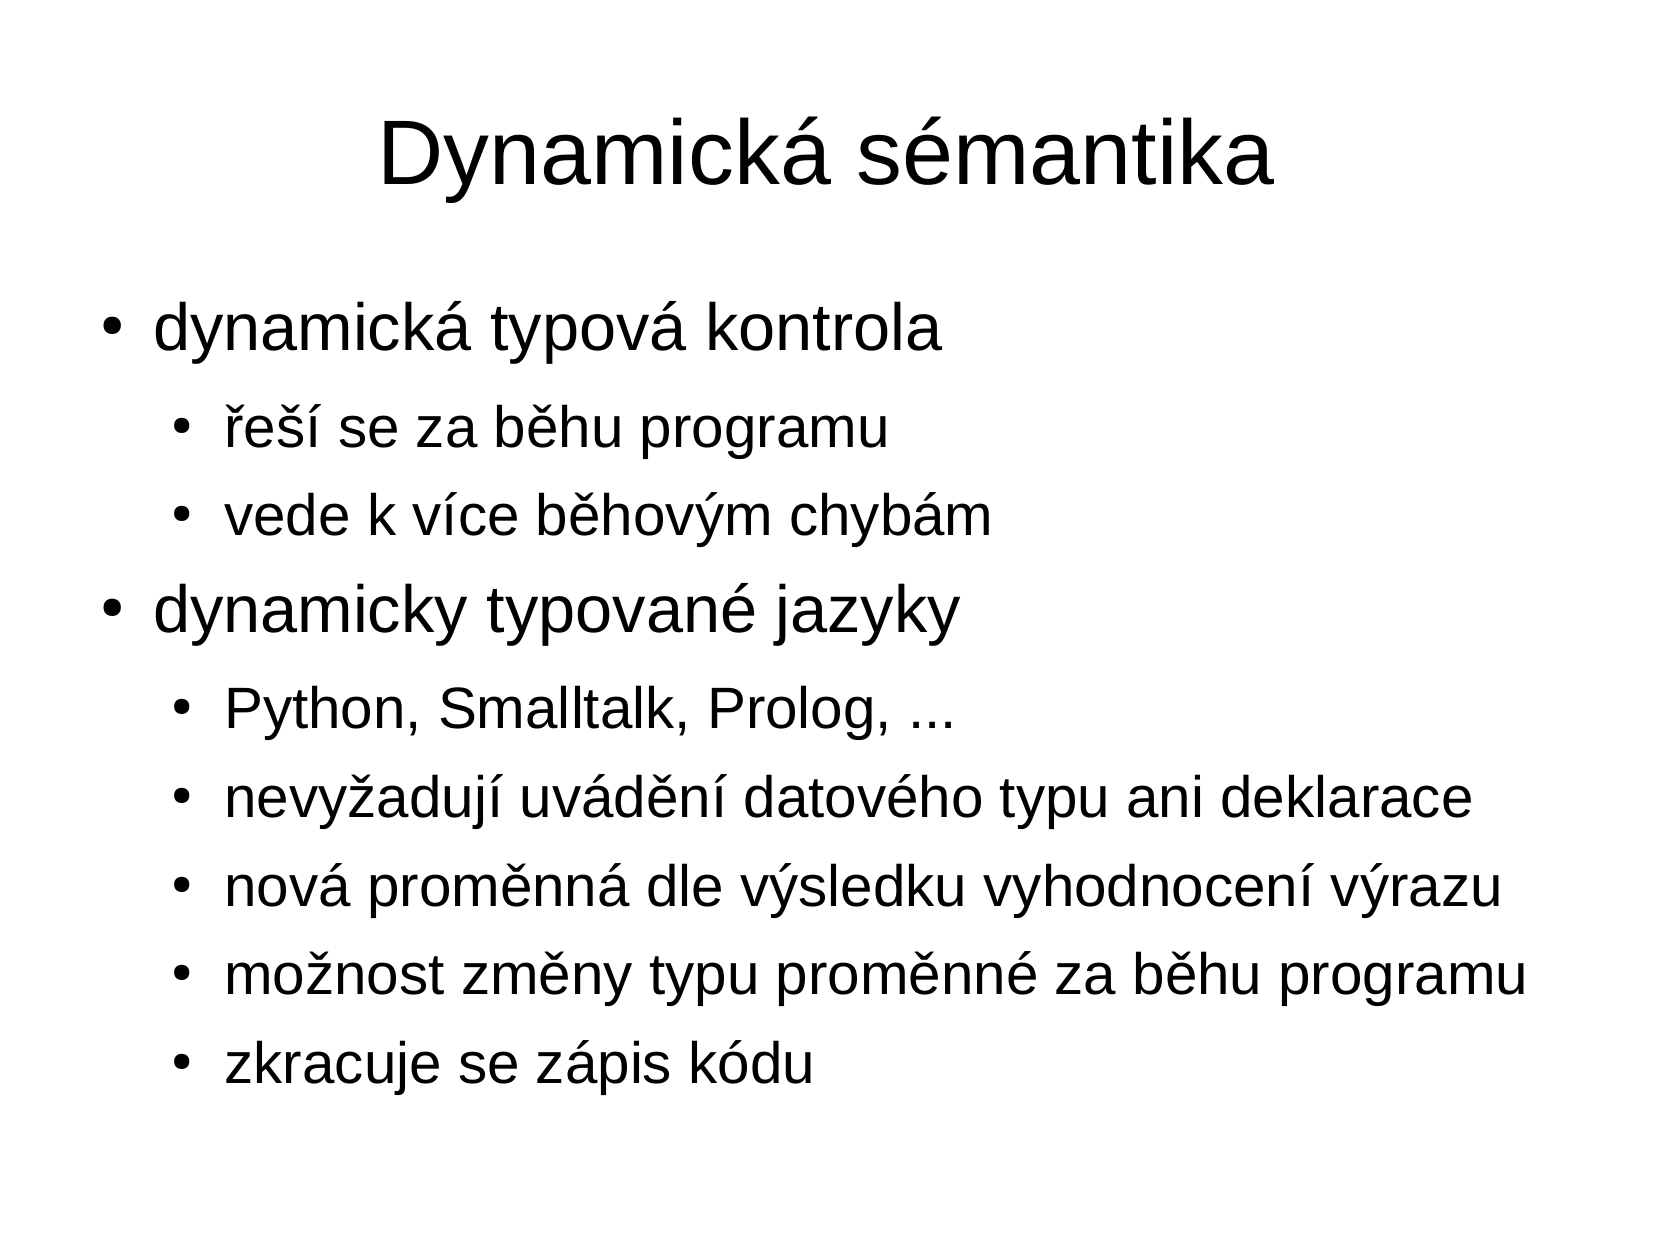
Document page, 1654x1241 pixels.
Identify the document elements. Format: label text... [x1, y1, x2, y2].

list dynamická typová kontrola řeší se za běhu programu vede k více běhovým chybám dynamicky typované jazyky Python, Smalltalk, Prolog, ... nevyžadují uvádění datového typu ani deklarace nová proměnná dle výsledku vyhodnocení výrazu možnost změny typu proměnné za běhu programu zkracuje se zápis kódu [82, 290, 1571, 1096]
title Dynamická sémantika [82, 56, 1571, 250]
